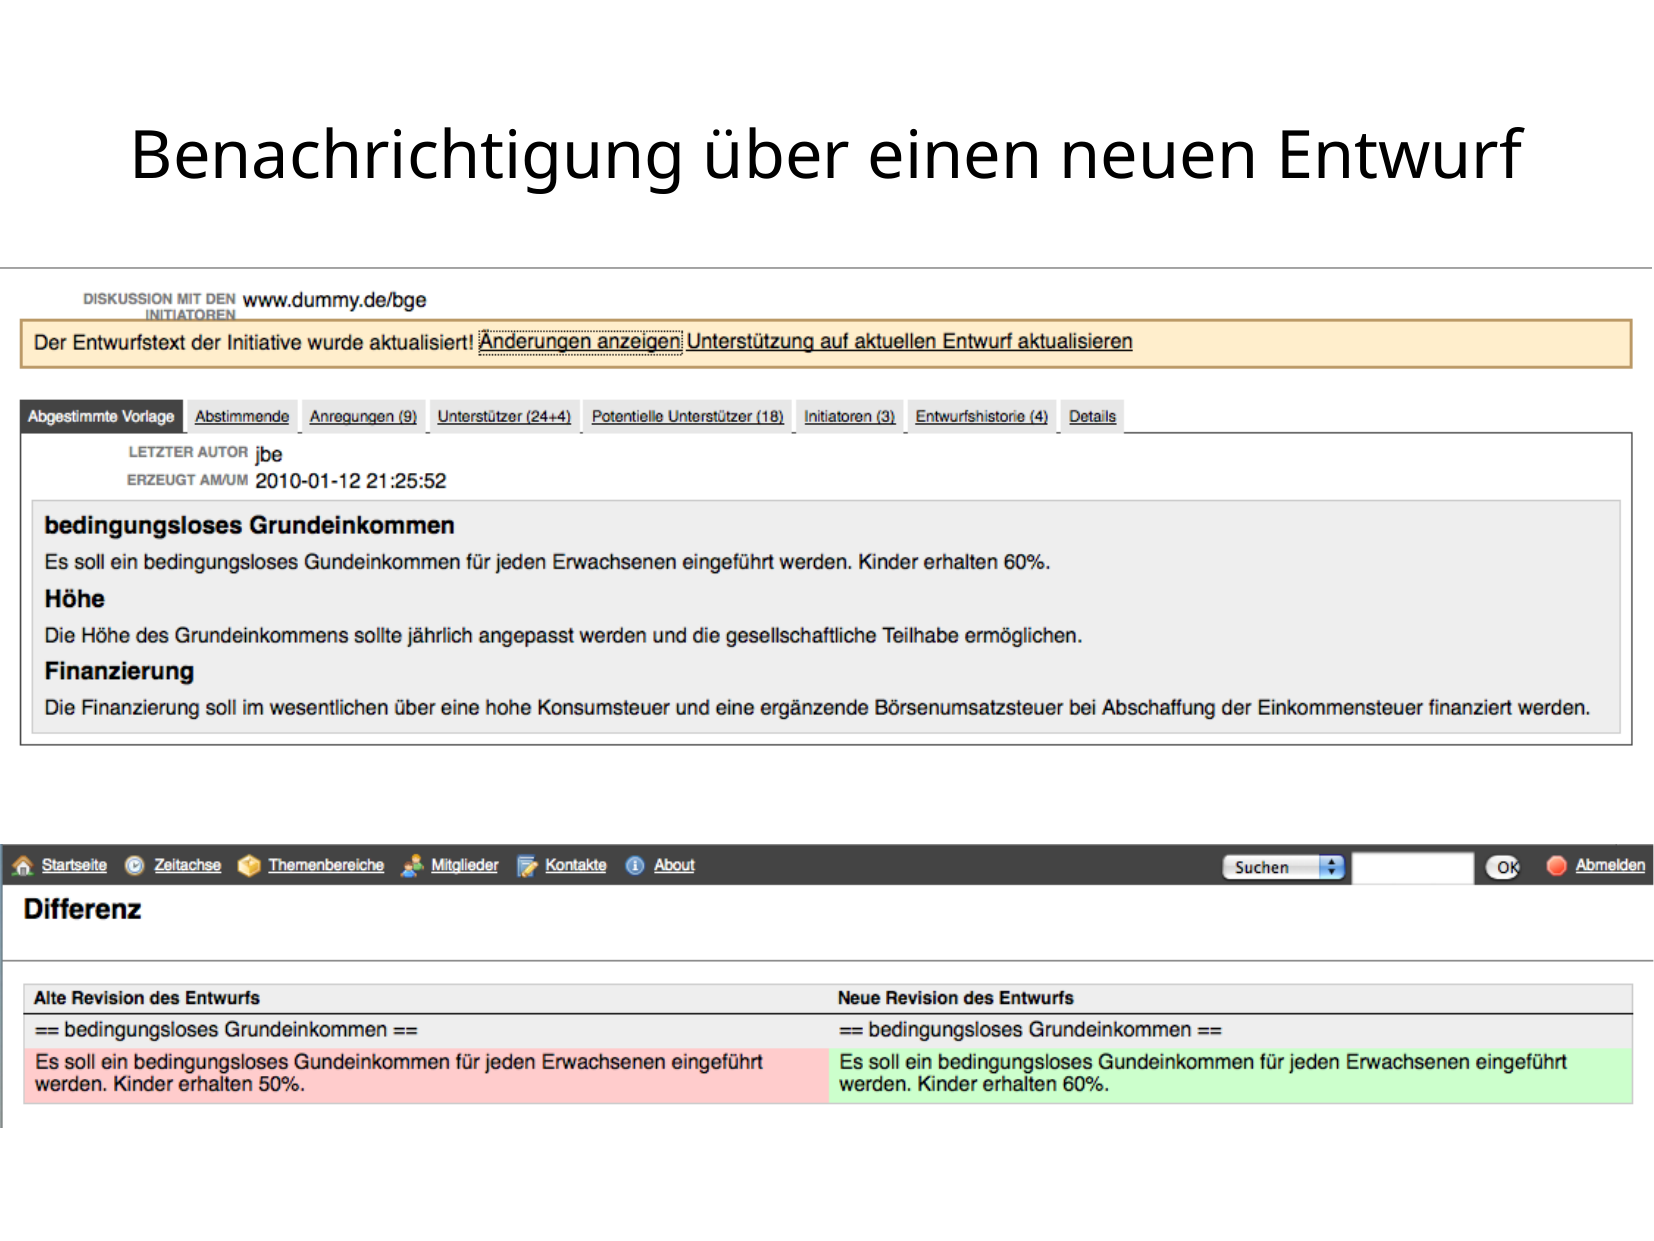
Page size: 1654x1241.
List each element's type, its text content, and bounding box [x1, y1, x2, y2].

title Benachrichtigung über einen neuen Entwurf [82, 49, 1571, 257]
picture [0, 266, 1652, 762]
picture [0, 844, 1654, 1128]
